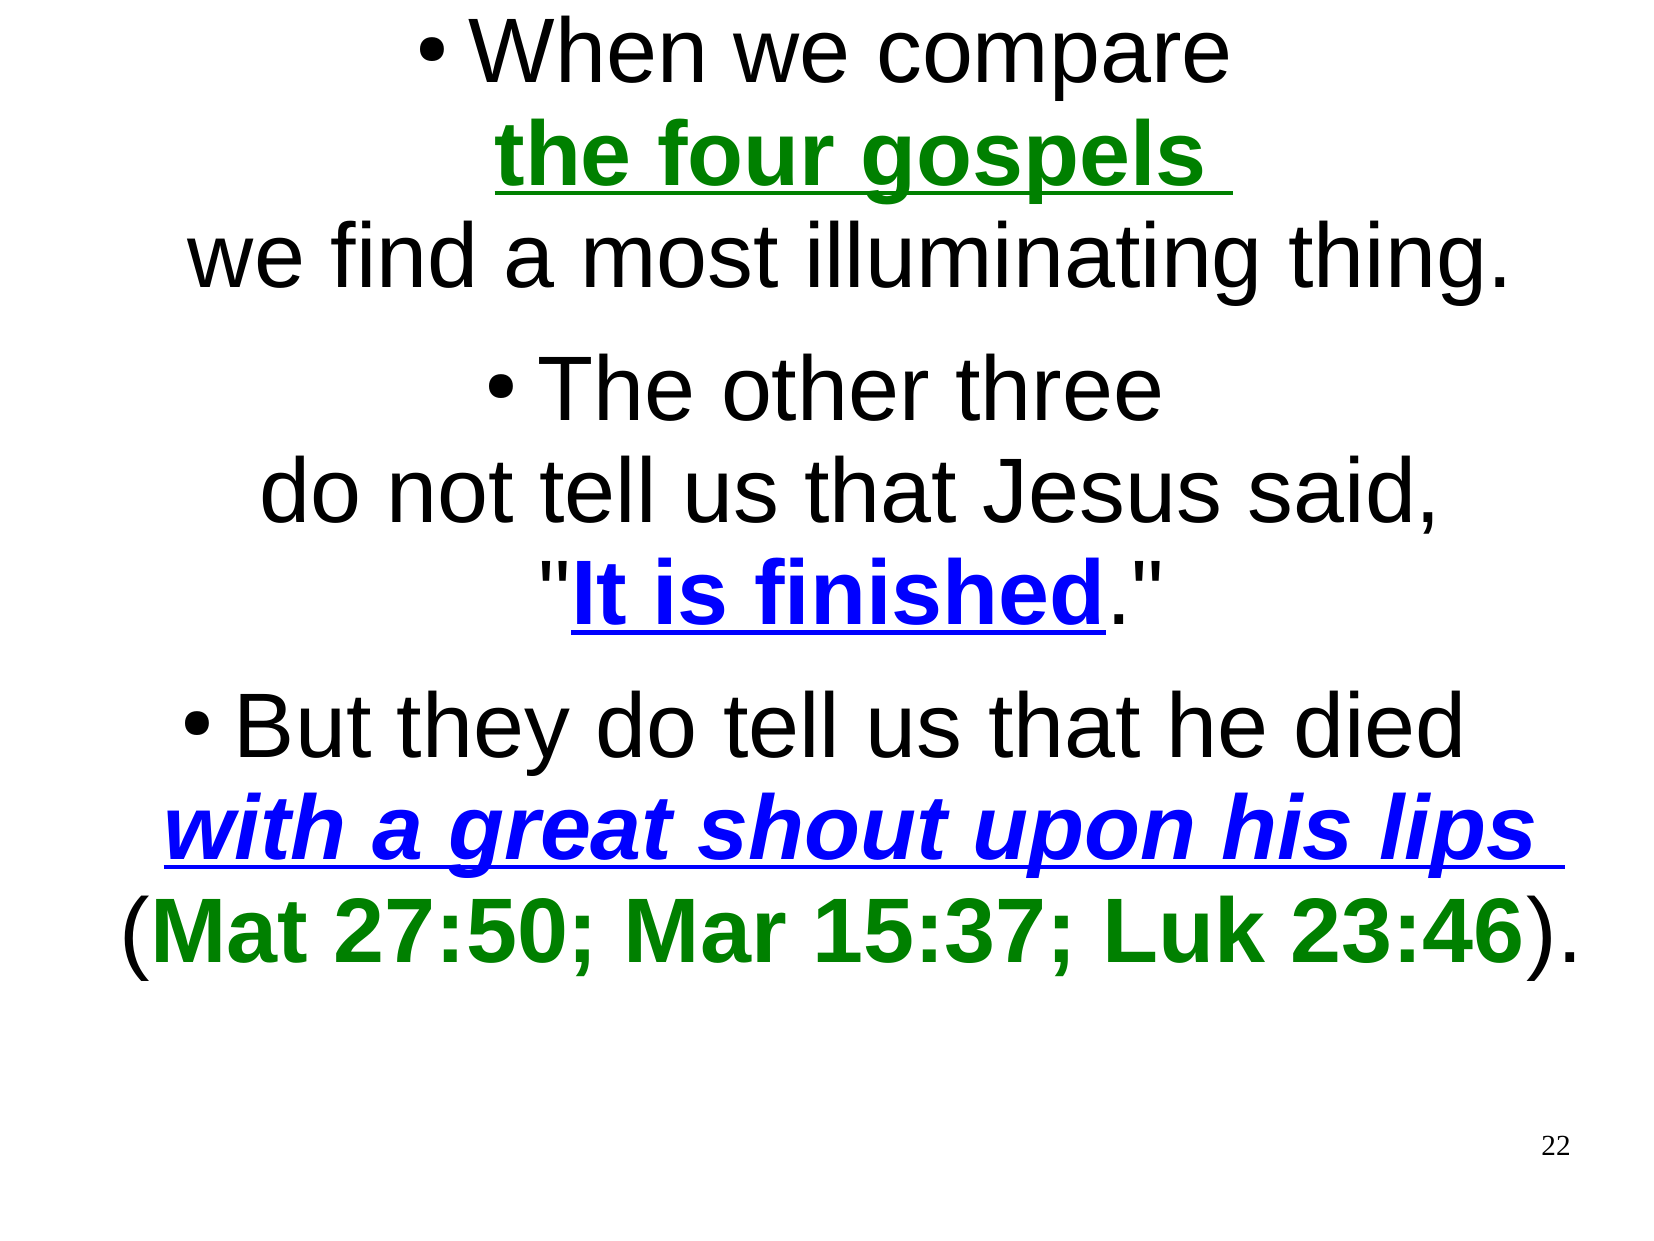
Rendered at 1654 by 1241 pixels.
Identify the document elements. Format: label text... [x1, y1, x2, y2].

list When we compare the four gospels we find a most illuminating thing. The other three do not tell us that Jesus said, "It is finished." But they do tell us that he died with a great shout upon his lips (Mat 27:50; Mar 15:37; Luk 23:46). [3, 0, 1654, 1238]
